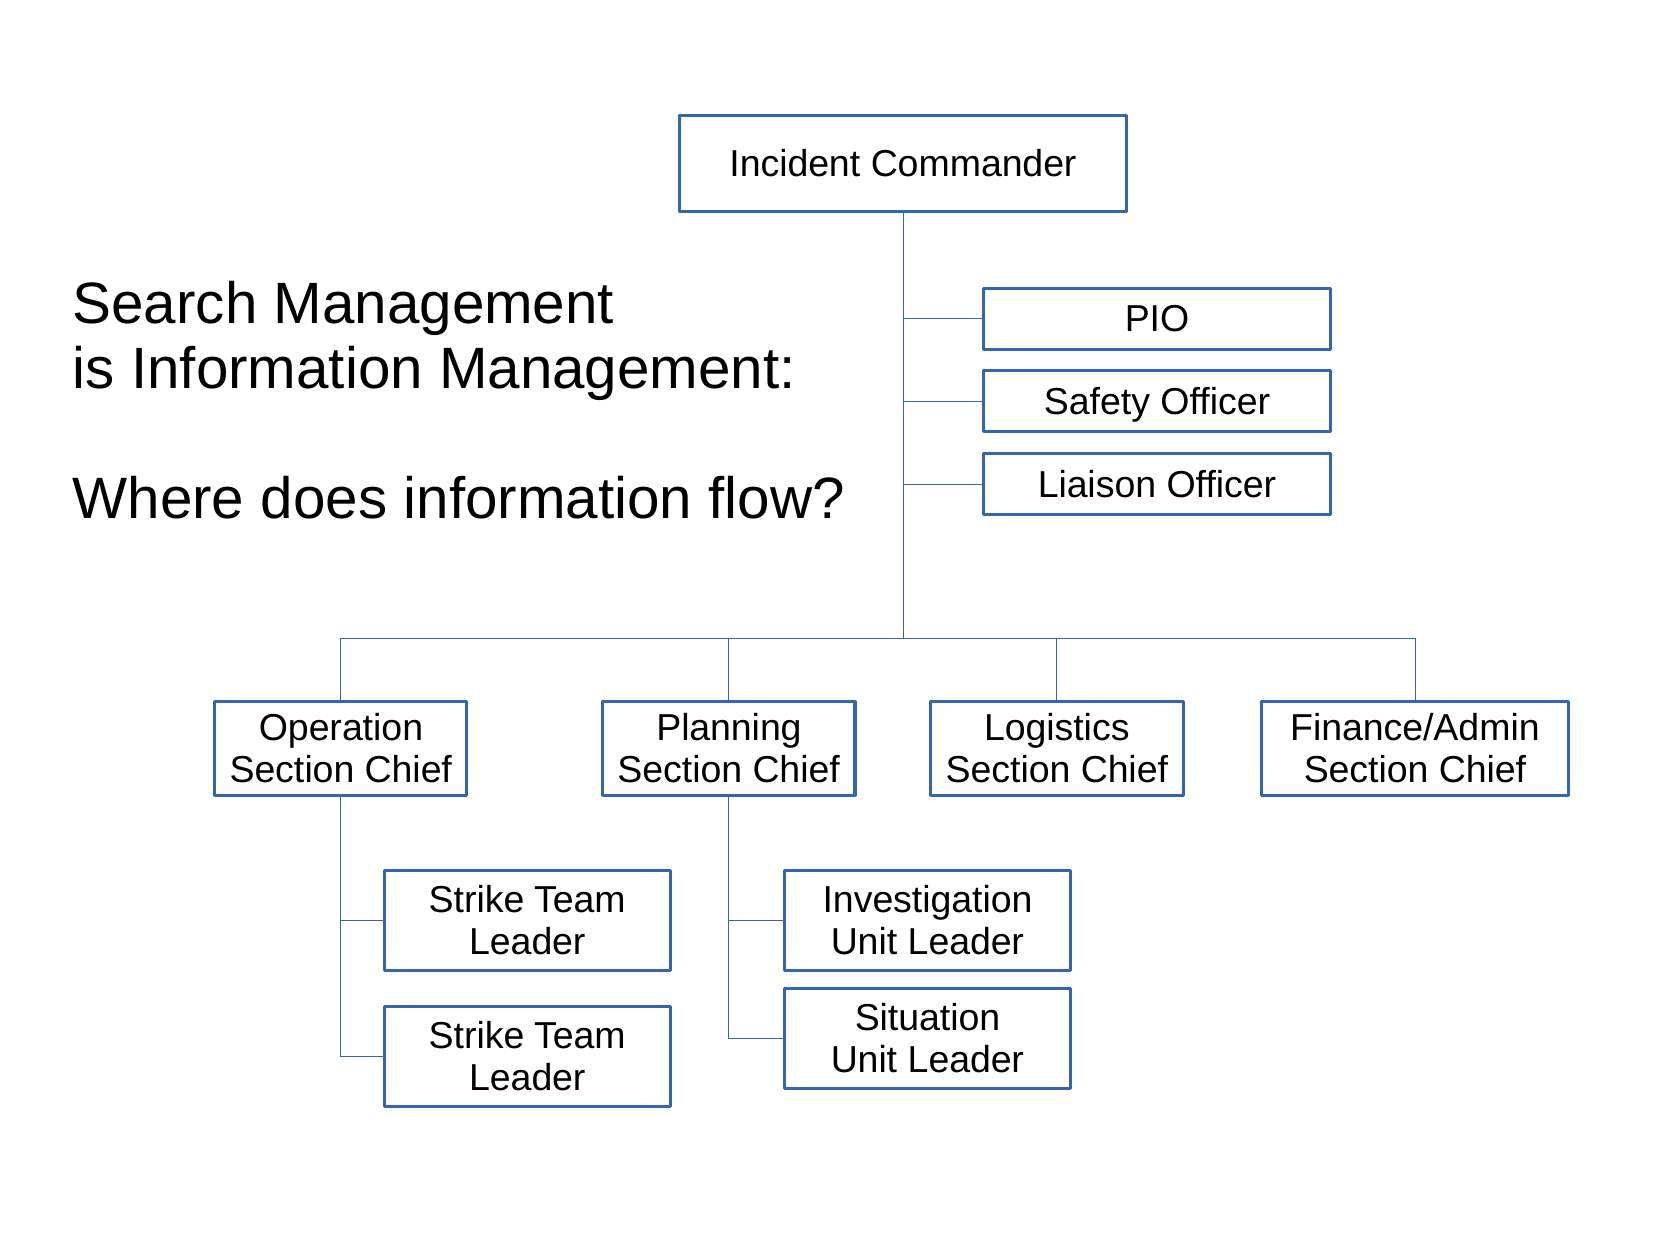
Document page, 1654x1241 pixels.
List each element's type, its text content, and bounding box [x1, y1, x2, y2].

text_box Incident Commander [679, 115, 1127, 212]
text_box Investigation Unit Leader [784, 870, 1071, 971]
text_box Situation Unit Leader [784, 988, 1071, 1089]
text_box Liaison Officer [983, 453, 1331, 515]
text_box Logistics Section Chief [930, 701, 1184, 796]
text_box Safety Officer [983, 370, 1331, 432]
text_box Search Management is Information Management: Where does information flow? [57, 263, 861, 539]
text_box Strike Team Leader [384, 870, 671, 971]
text_box PIO [983, 288, 1331, 350]
text_box Finance/Admin Section Chief [1261, 701, 1569, 796]
text_box Operation Section Chief [214, 701, 467, 796]
text_box Strike Team Leader [384, 1006, 671, 1107]
text_box Planning Section Chief [602, 701, 856, 796]
